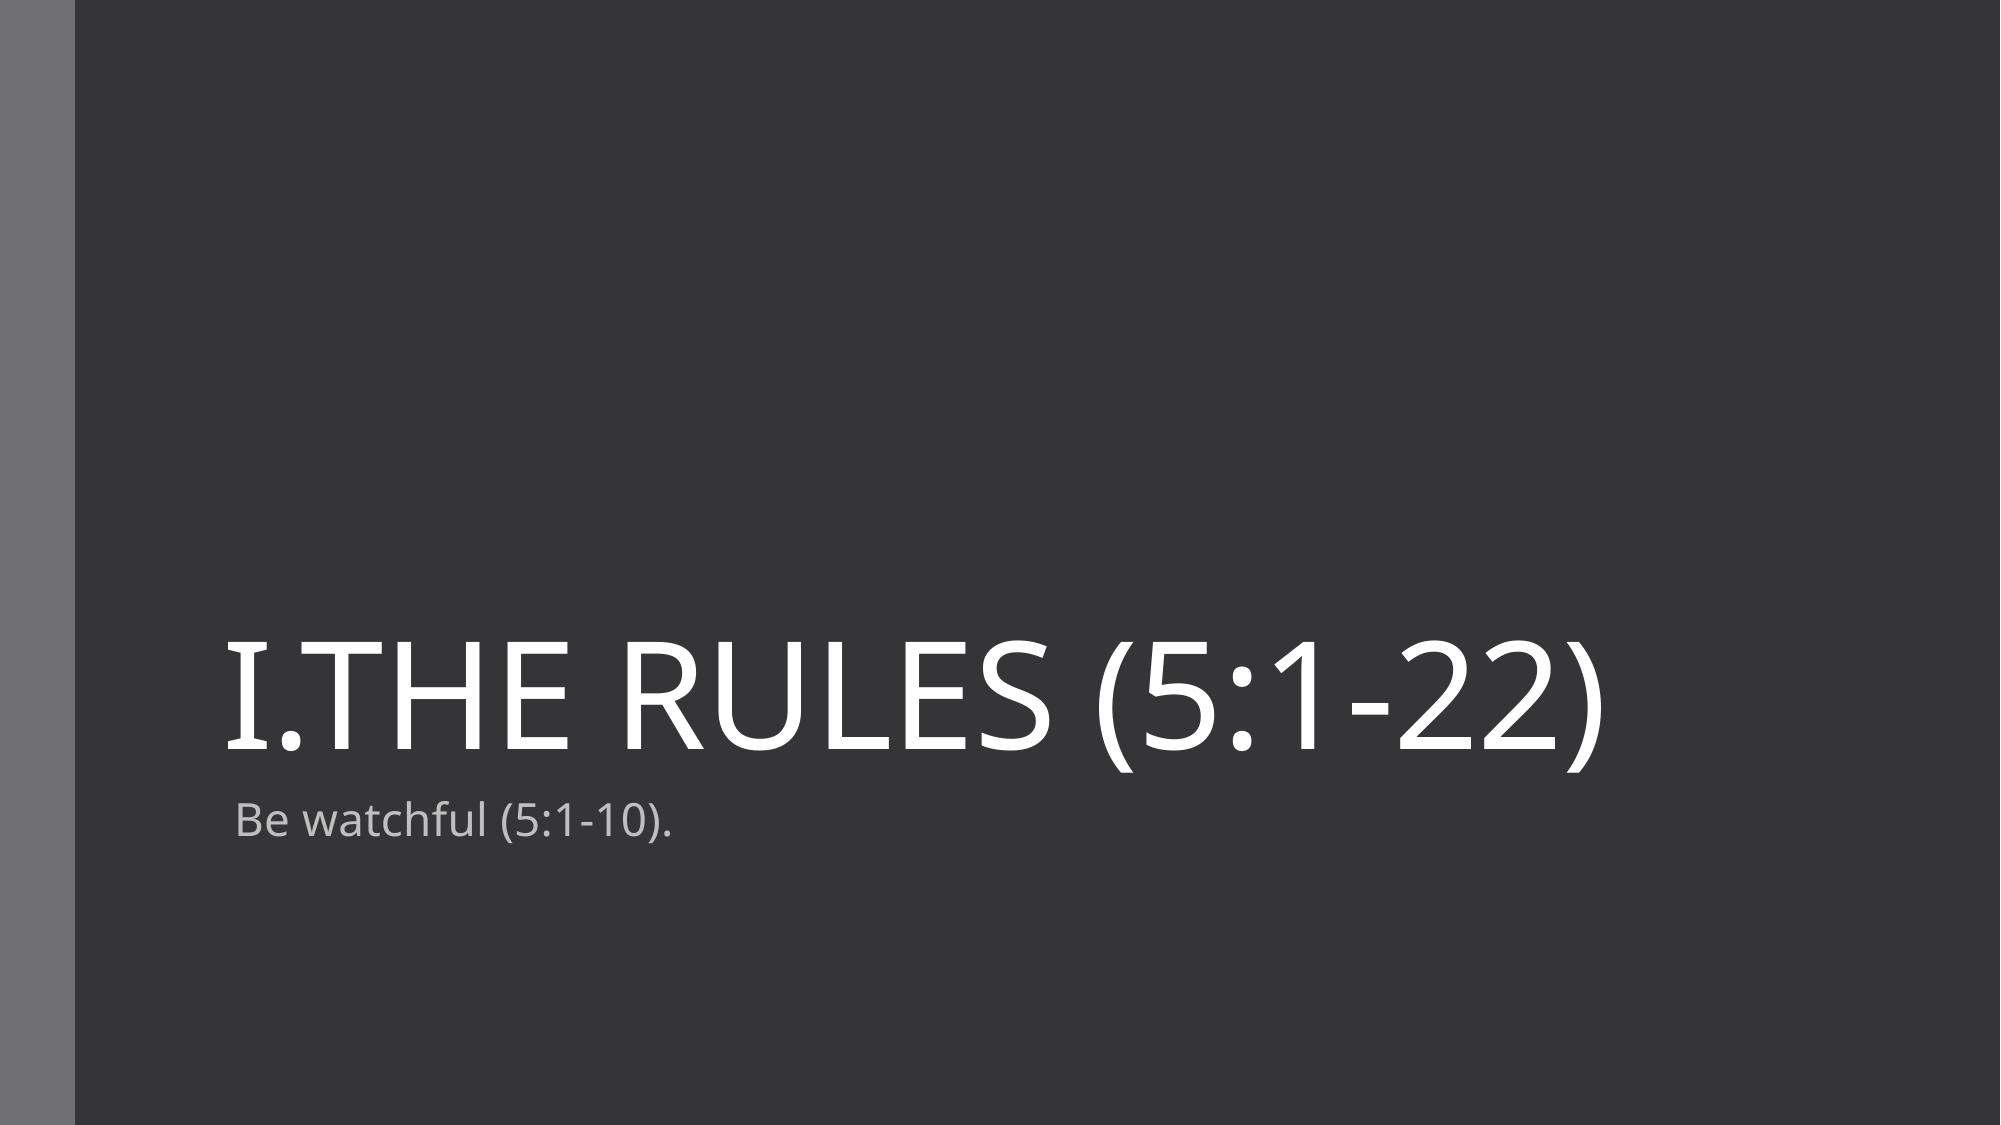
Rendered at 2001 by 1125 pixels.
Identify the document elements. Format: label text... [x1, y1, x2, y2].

subtitle Be watchful (5:1-10). [206, 787, 1752, 1066]
title I.THE RULES (5:1-22) [206, 124, 1752, 787]
